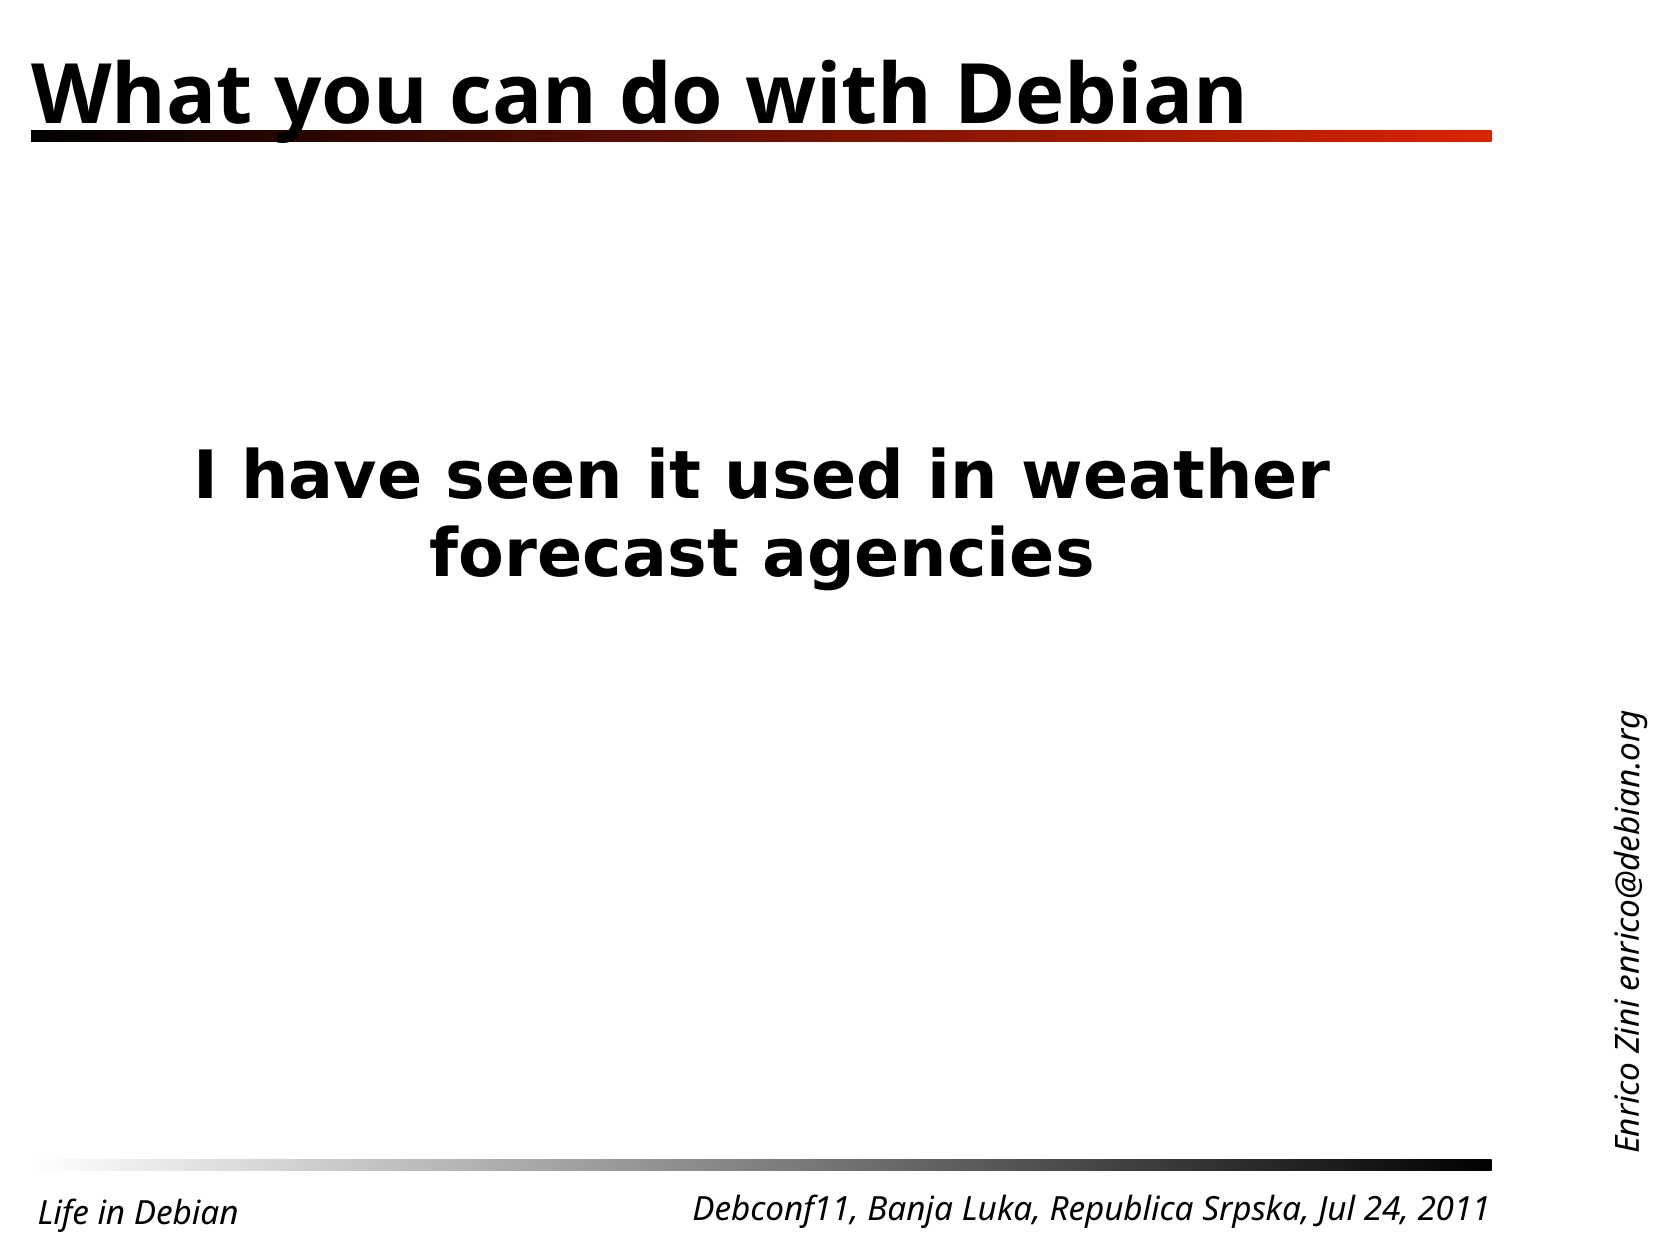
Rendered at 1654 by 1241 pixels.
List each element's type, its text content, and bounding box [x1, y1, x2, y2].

text_box I have seen it used in weather forecast agencies [30, 436, 1495, 593]
text_box What you can do with Debian [31, 34, 1438, 168]
